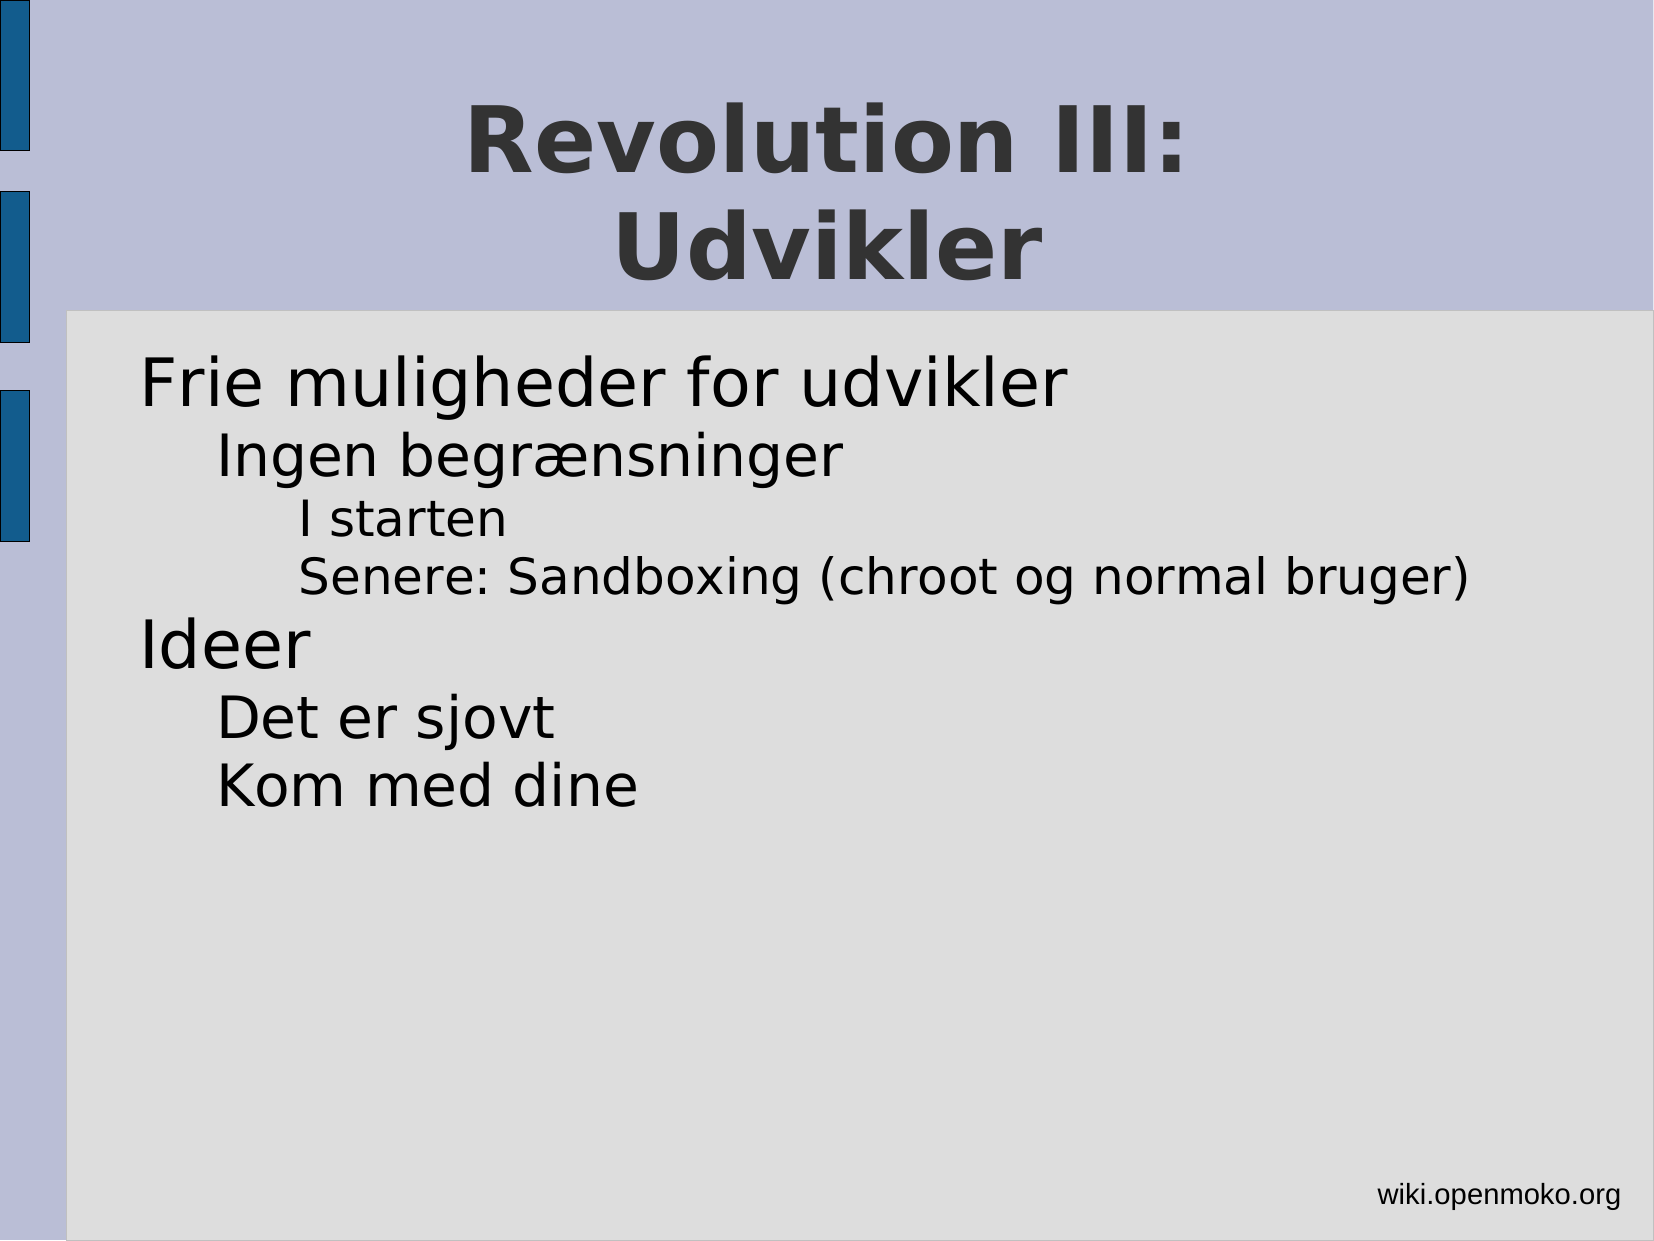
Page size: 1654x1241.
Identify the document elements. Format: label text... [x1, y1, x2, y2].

list Frie muligheder for udvikler Ingen begrænsninger I starten Senere: Sandboxing (chroot og normal bruger) Ideer Det er sjovt Kom med dine [121, 344, 1534, 1127]
title Revolution III: Udvikler [121, 87, 1534, 302]
